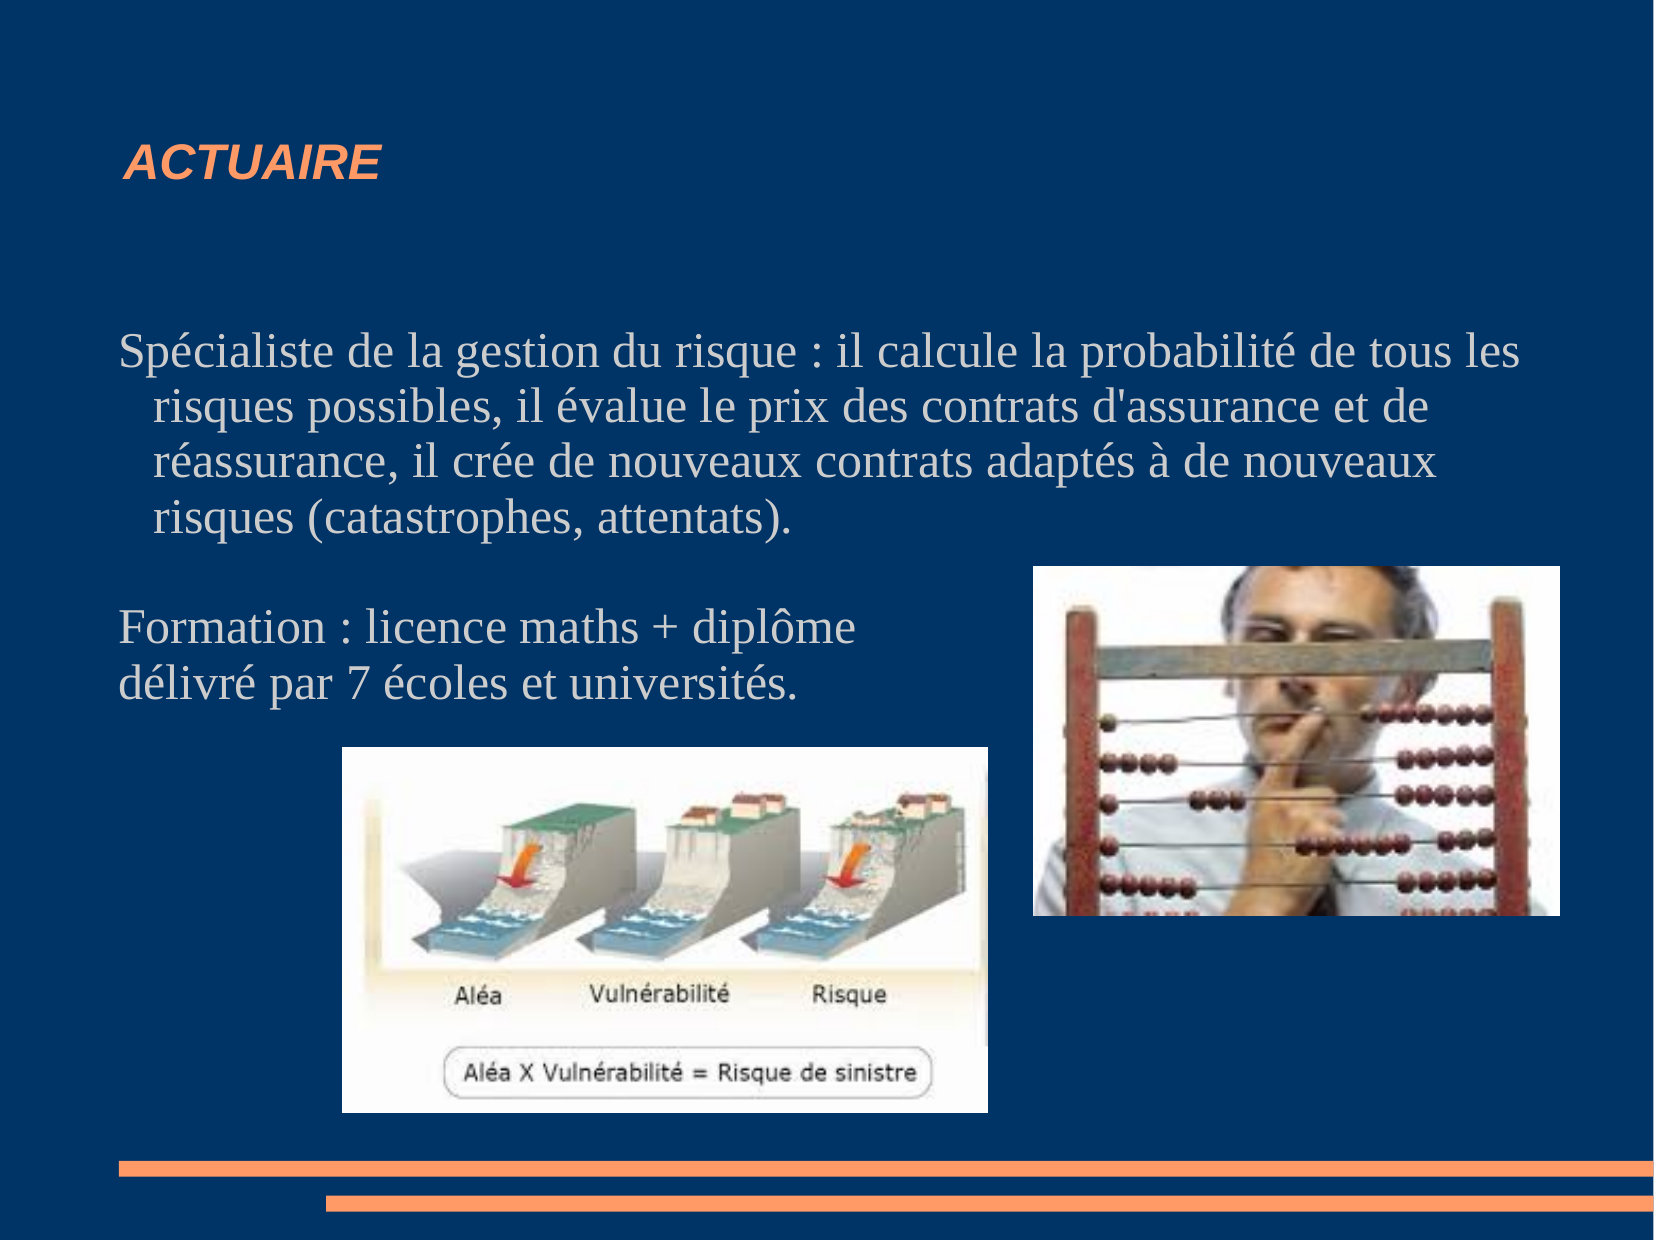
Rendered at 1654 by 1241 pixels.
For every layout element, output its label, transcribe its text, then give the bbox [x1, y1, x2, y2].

title ACTUAIRE [123, 58, 1536, 266]
picture [1033, 566, 1560, 916]
picture [342, 747, 988, 1114]
subtitle Spécialiste de la gestion du risque : il calcule la probabilité de tous les risques possibles, il évalue le prix des contrats d'assurance et de réassurance, il crée de nouveaux contrats adaptés à de nouveaux risques (catastrophes, attentats). Formation : licence maths + diplôme délivré par 7 écoles et universités. [118, 304, 1558, 1115]
